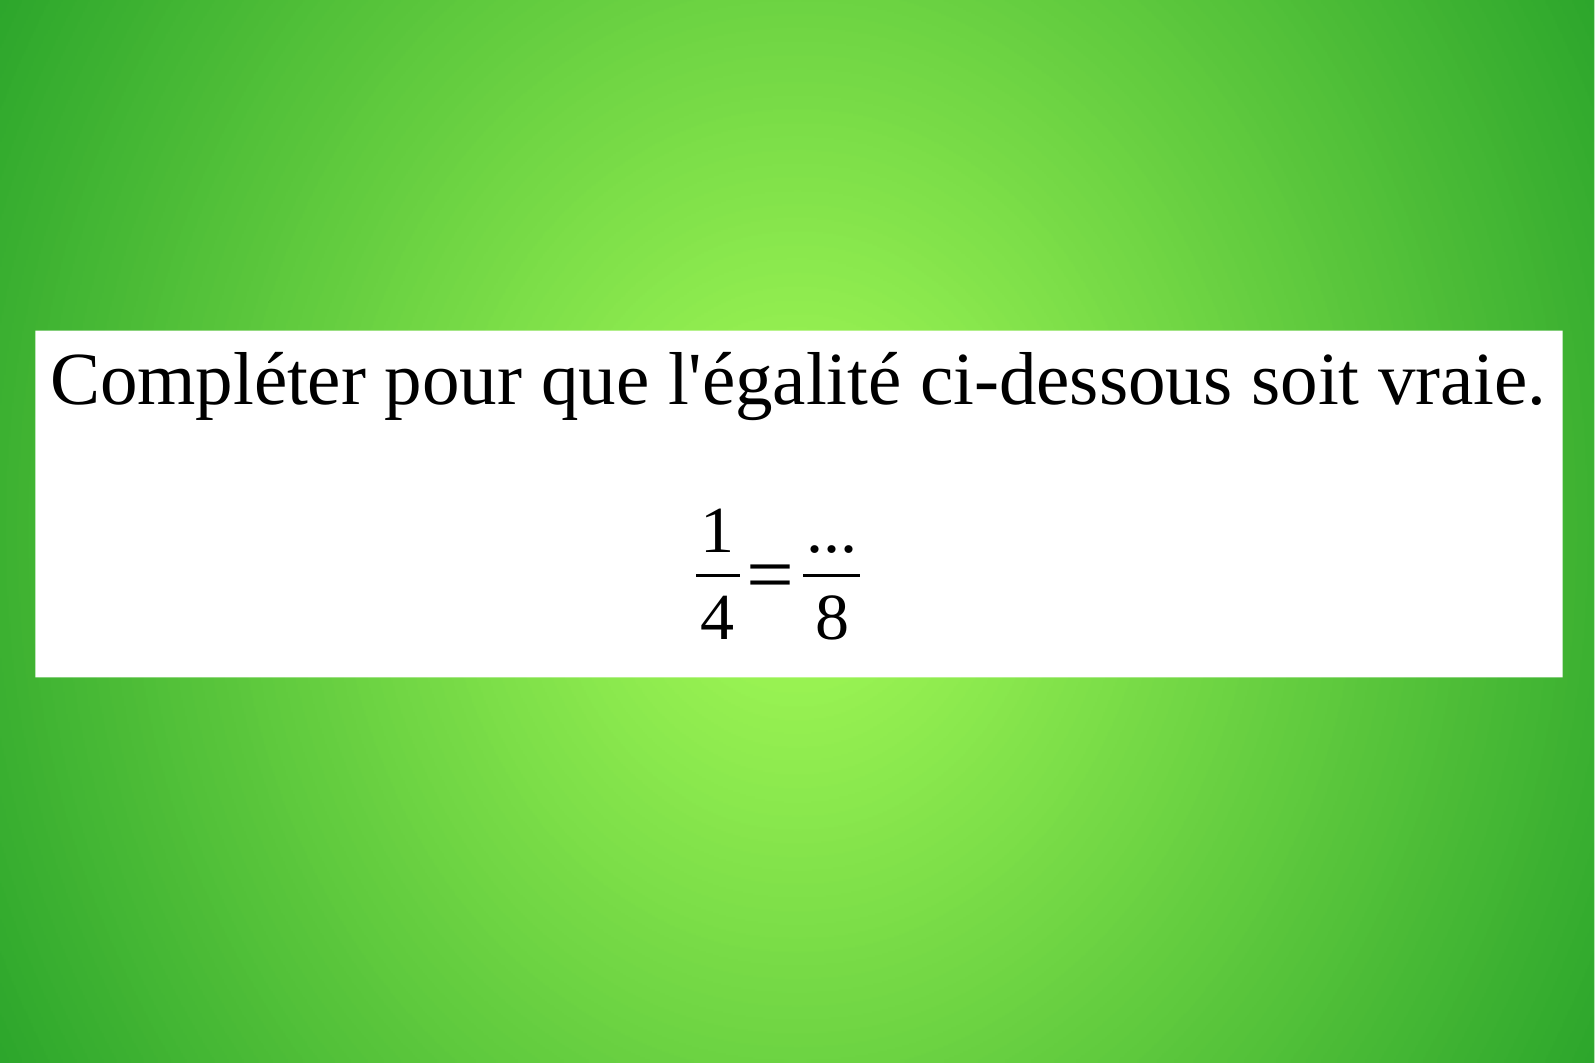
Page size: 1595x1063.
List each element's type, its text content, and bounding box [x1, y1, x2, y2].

chart [675, 495, 880, 656]
picture [0, 0, 1595, 1063]
text_box Compléter pour que l'égalité ci-dessous soit vraie. [35, 330, 1563, 678]
